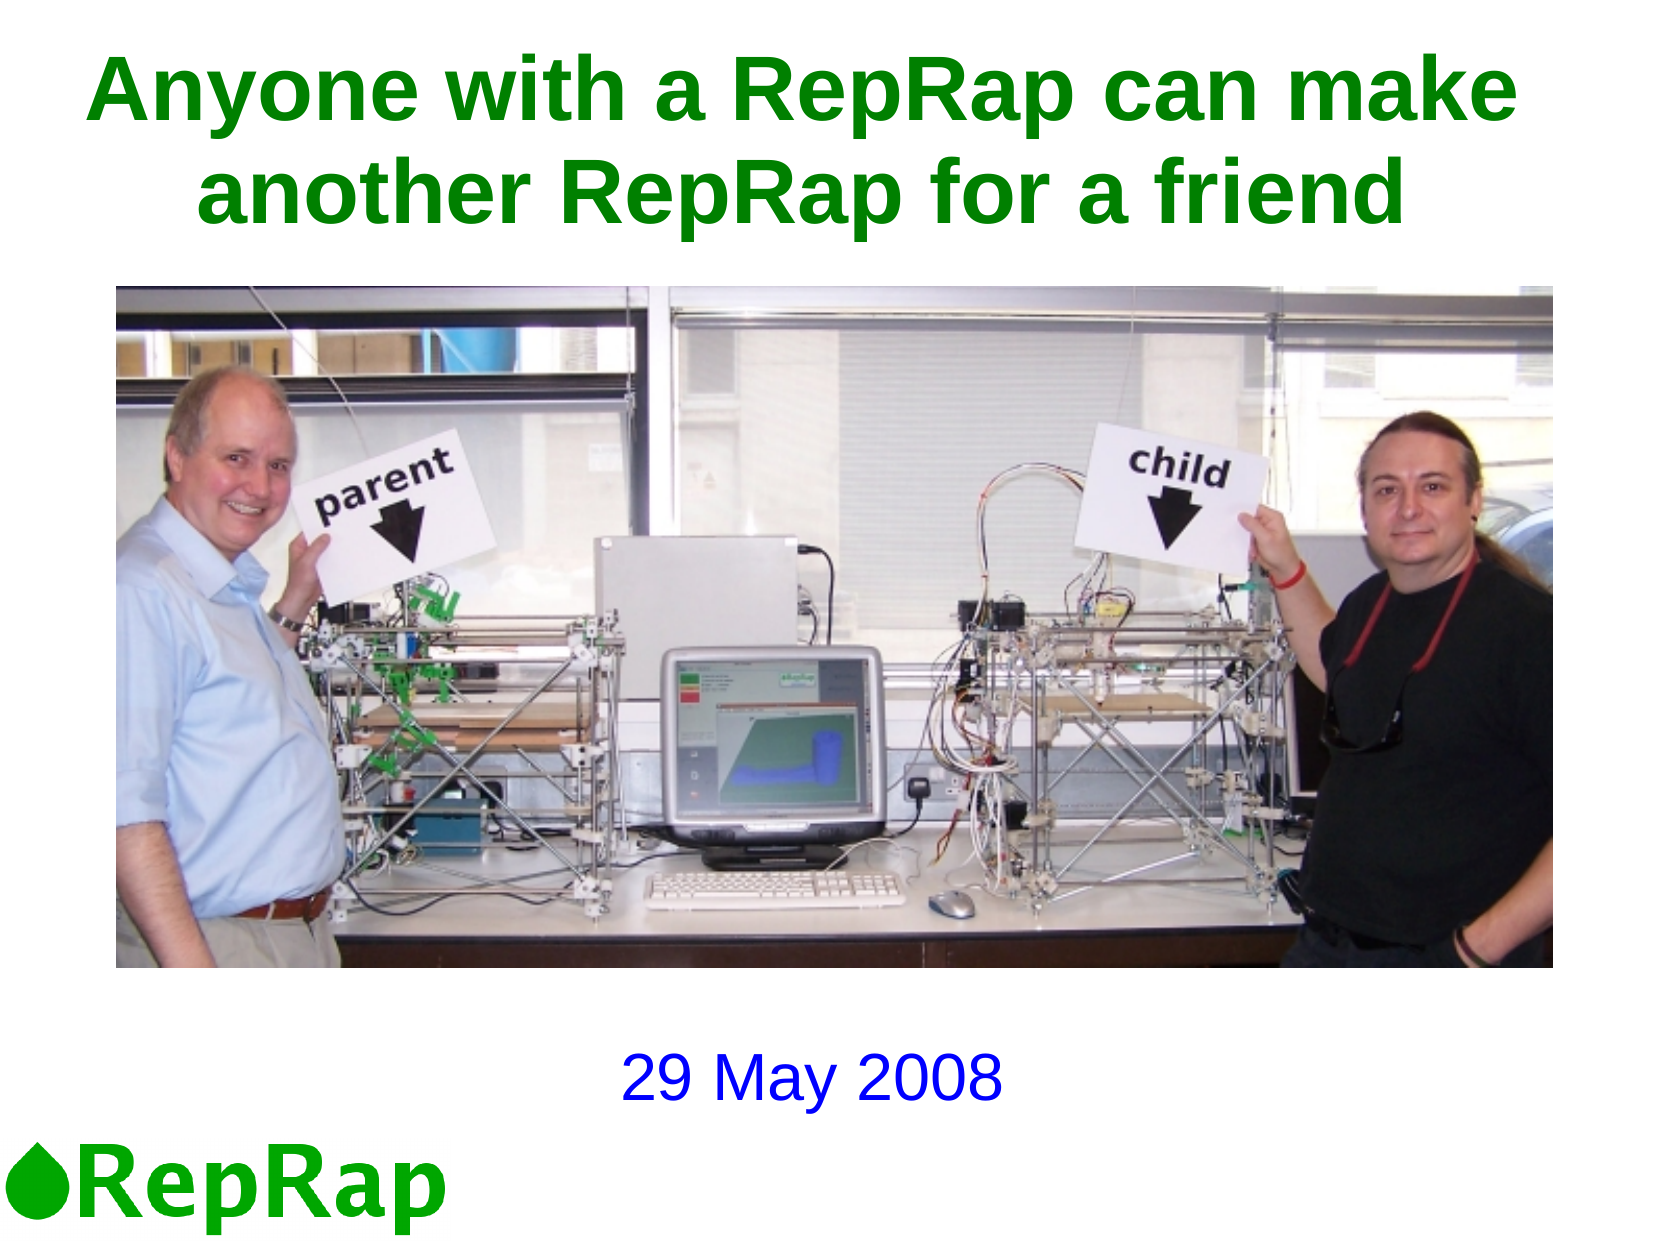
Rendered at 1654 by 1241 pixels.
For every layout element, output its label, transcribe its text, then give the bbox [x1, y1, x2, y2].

picture [0, 1138, 451, 1241]
picture [116, 286, 1553, 968]
text_box 29 May 2008 [620, 974, 1654, 1182]
title Anyone with a RepRap can make another RepRap for a friend [59, 21, 1548, 259]
